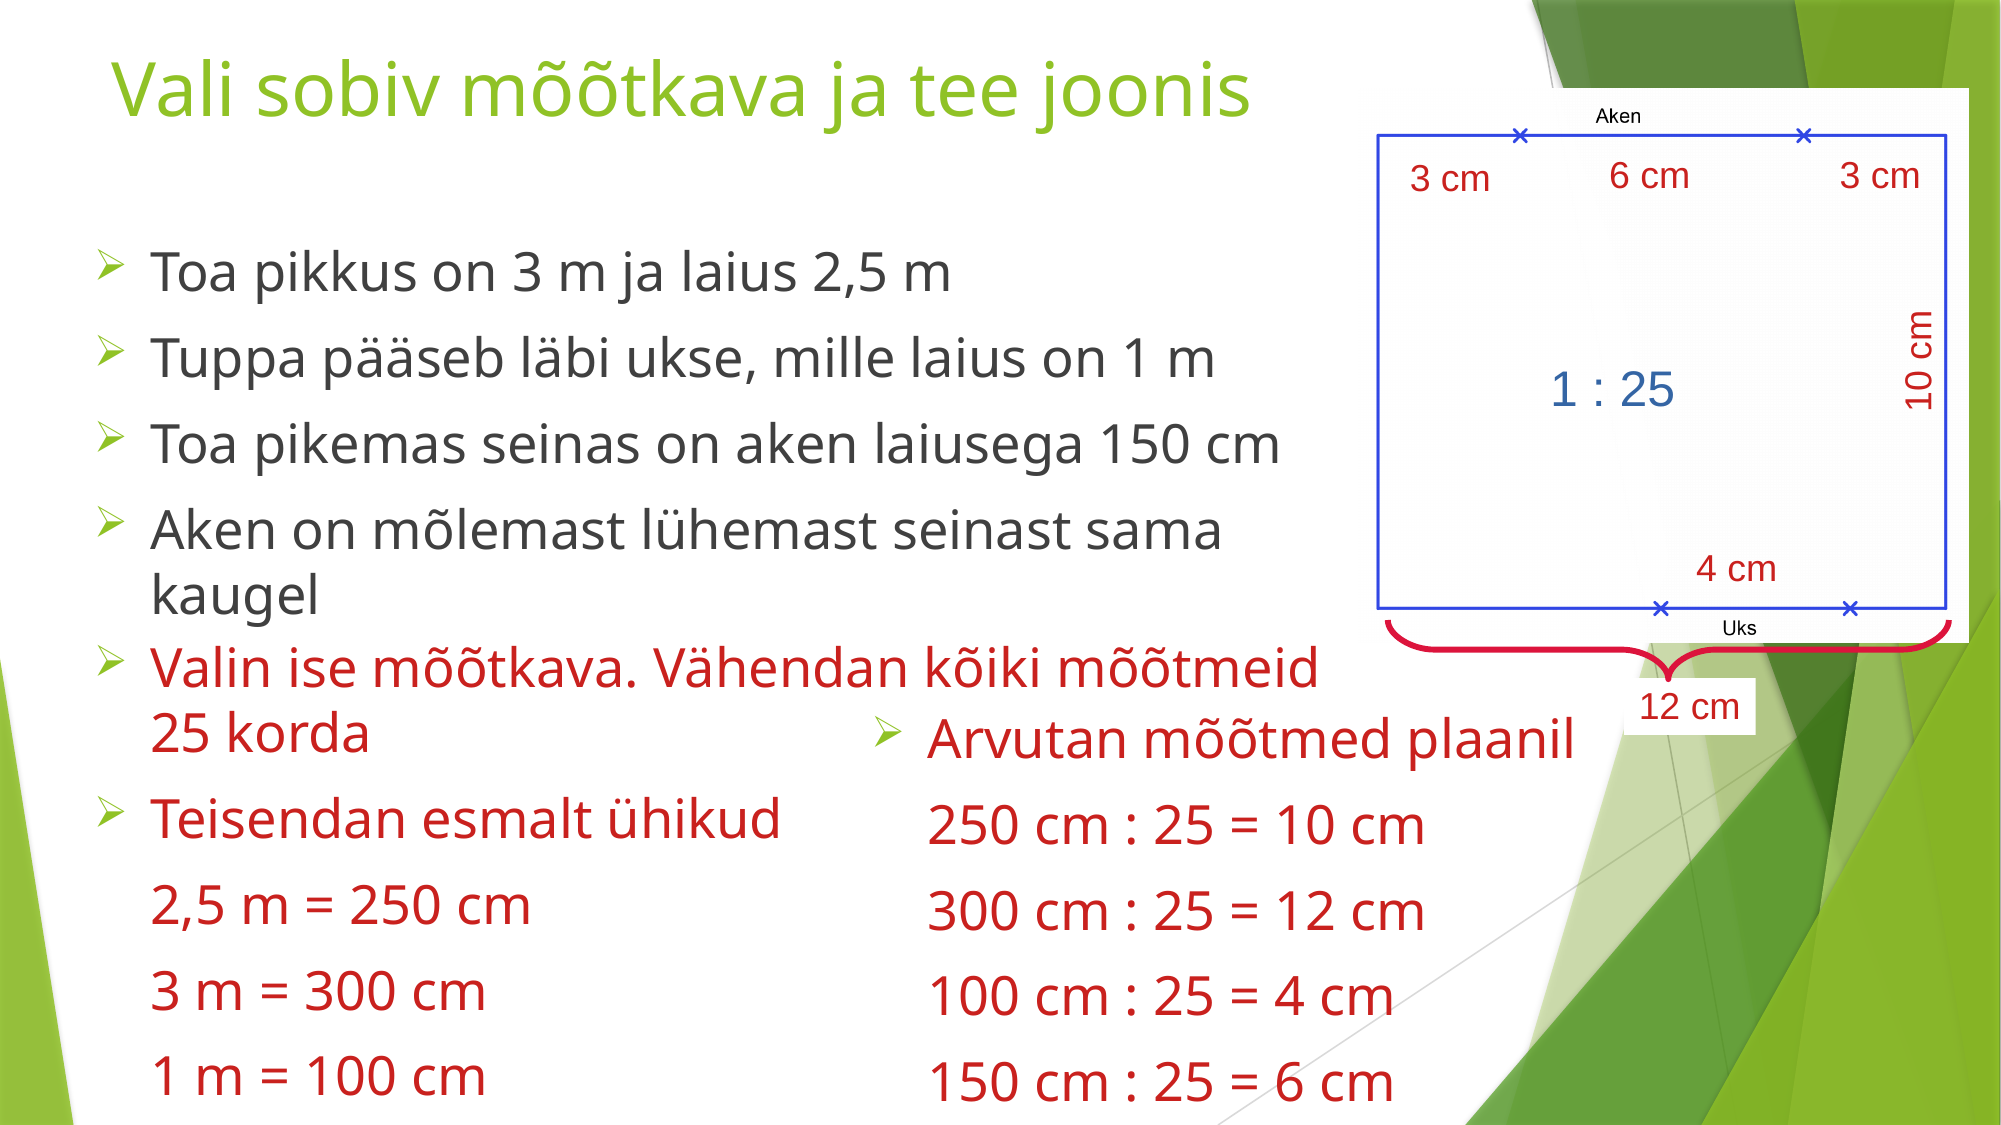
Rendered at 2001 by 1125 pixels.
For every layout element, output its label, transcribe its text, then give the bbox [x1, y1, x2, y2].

text_box 3 cm [1395, 149, 1506, 207]
list Valin ise mõõtkava. Vähendan kõiki mõõtmeid 25 korda Teisendan esmalt ühikud 2,5 m = 250 cm 3 m = 300 cm 1 m = 100 cm [78, 625, 1359, 822]
picture [1358, 88, 1969, 643]
list Arvutan mõõtmed plaanil 250 cm : 25 = 10 cm 300 cm : 25 = 12 cm 100 cm : 25 = 4 cm 150 cm : 25 = 6 cm [856, 696, 1654, 818]
text_box 12 cm [1624, 678, 1756, 735]
list Toa pikkus on 3 m ja laius 2,5 m Tuppa pääseb läbi ukse, mille laius on 1 m Toa pikemas seinas on aken laiusega 150 cm Aken on mõlemast lühemast seinast sama kaugel [78, 230, 1329, 625]
text_box 3 cm [1824, 147, 1936, 205]
text_box 1 : 25 [1535, 354, 1691, 425]
chart [948, 536, 961, 601]
title Vali sobiv mõõtkava ja tee joonis [96, 33, 1565, 251]
text_box 4 cm [1681, 539, 1793, 597]
text_box 6 cm [1594, 147, 1706, 205]
text_box 10 cm [1889, 295, 1947, 427]
